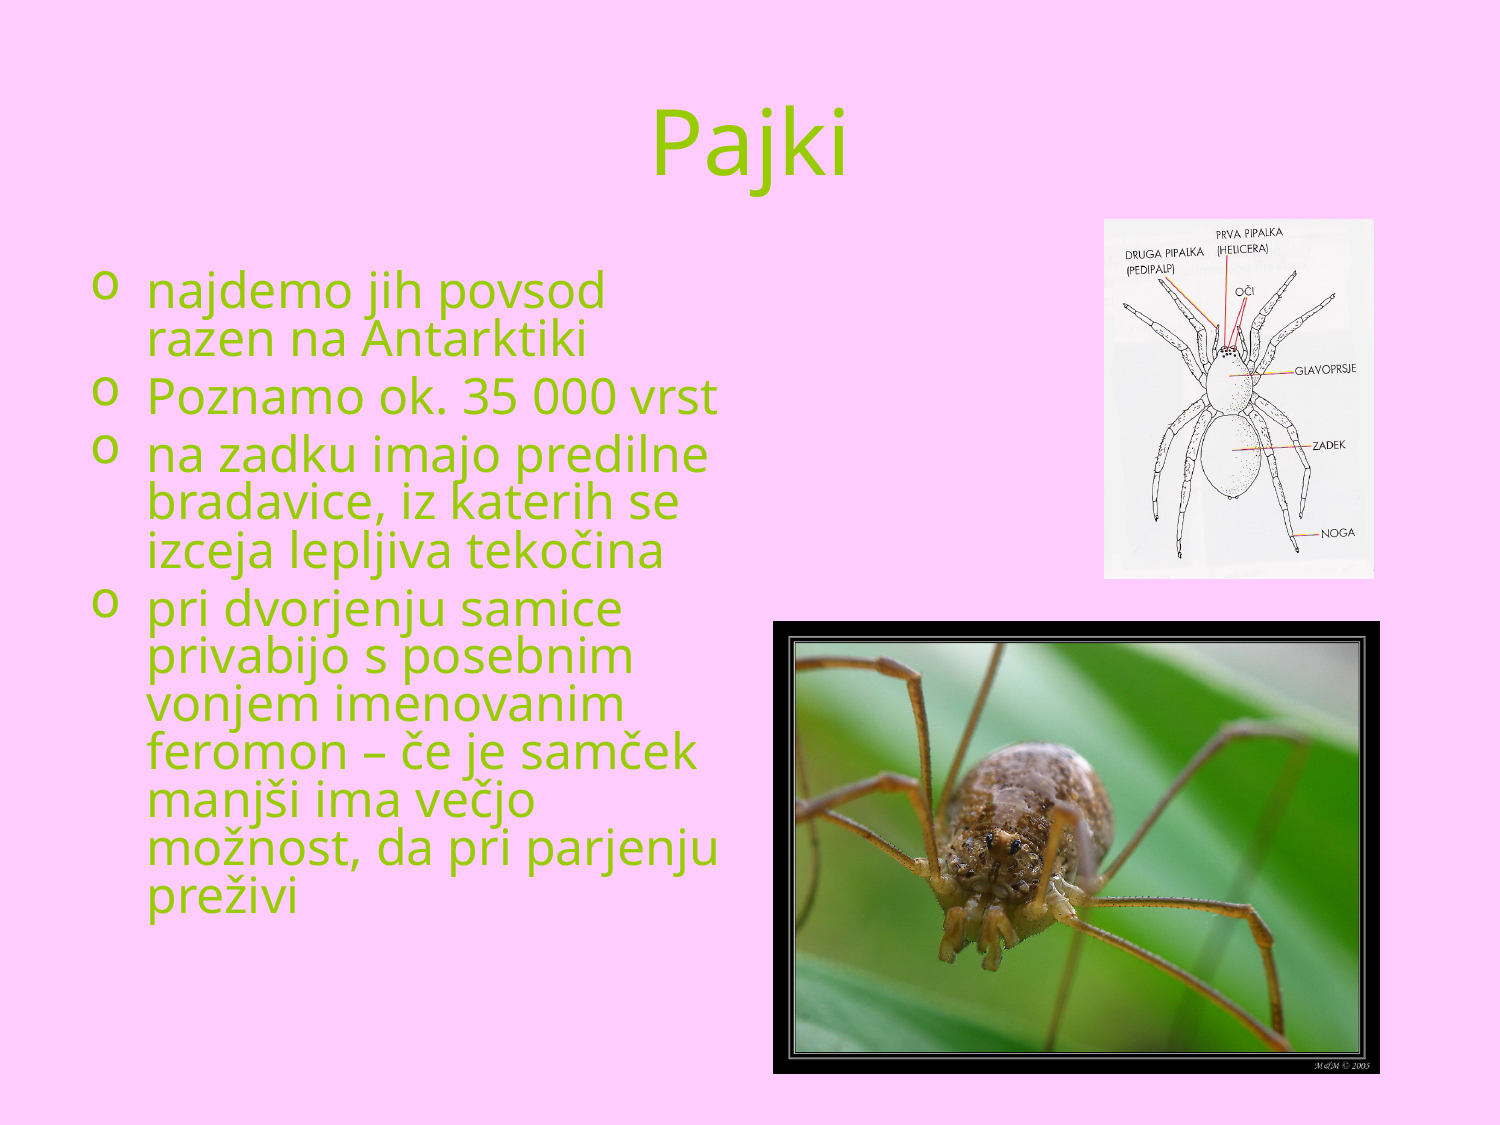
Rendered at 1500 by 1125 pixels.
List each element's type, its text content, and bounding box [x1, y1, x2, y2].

title Pajki [75, 45, 1425, 233]
list najdemo jih povsod razen na Antarktiki Poznamo ok. 35 000 vrst na zadku imajo predilne bradavice, iz katerih se izceja lepljiva tekočina pri dvorjenju samice privabijo s posebnim vonjem imenovanim feromon – če je samček manjši ima večjo možnost, da pri parjenju preživi [75, 262, 738, 1005]
picture [773, 621, 1380, 1074]
picture [1104, 219, 1374, 579]
